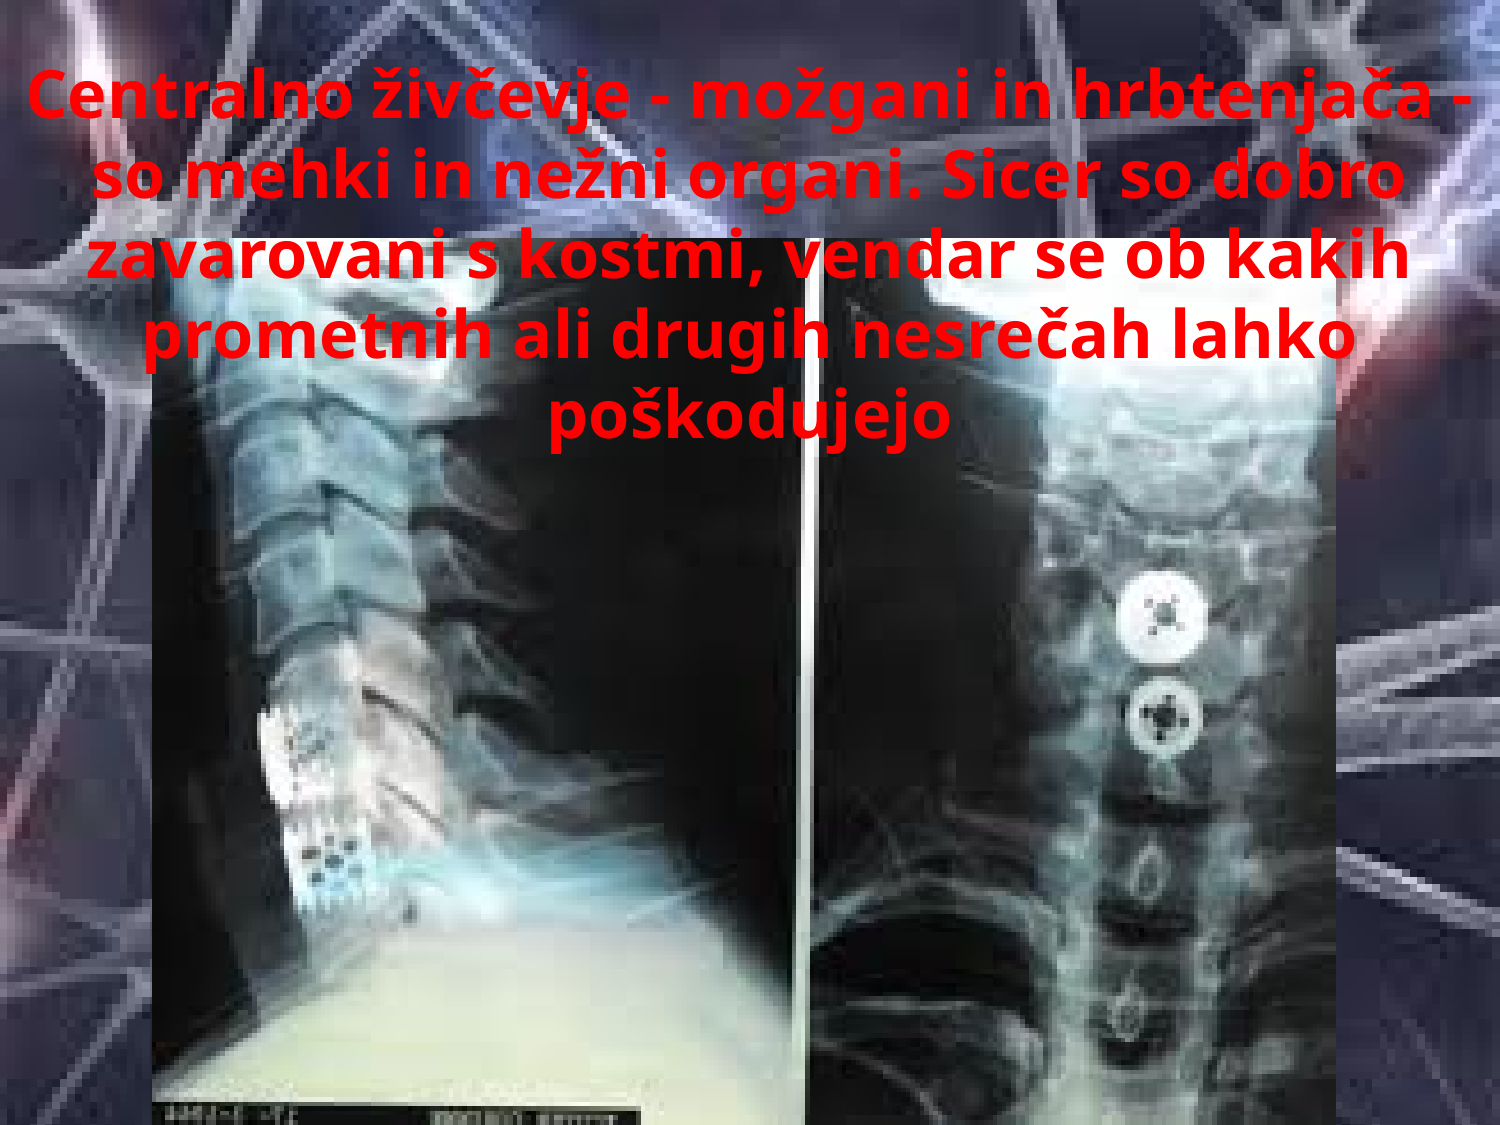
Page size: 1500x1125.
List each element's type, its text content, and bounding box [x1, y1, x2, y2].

title Centralno živčevje - možgani in hrbtenjača - so mehki in nežni organi. Sicer so dobro zavarovani s kostmi, vendar se ob kakih prometnih ali drugih nesrečah lahko poškodujejo [0, 0, 1500, 504]
picture [0, 504, 1500, 1125]
